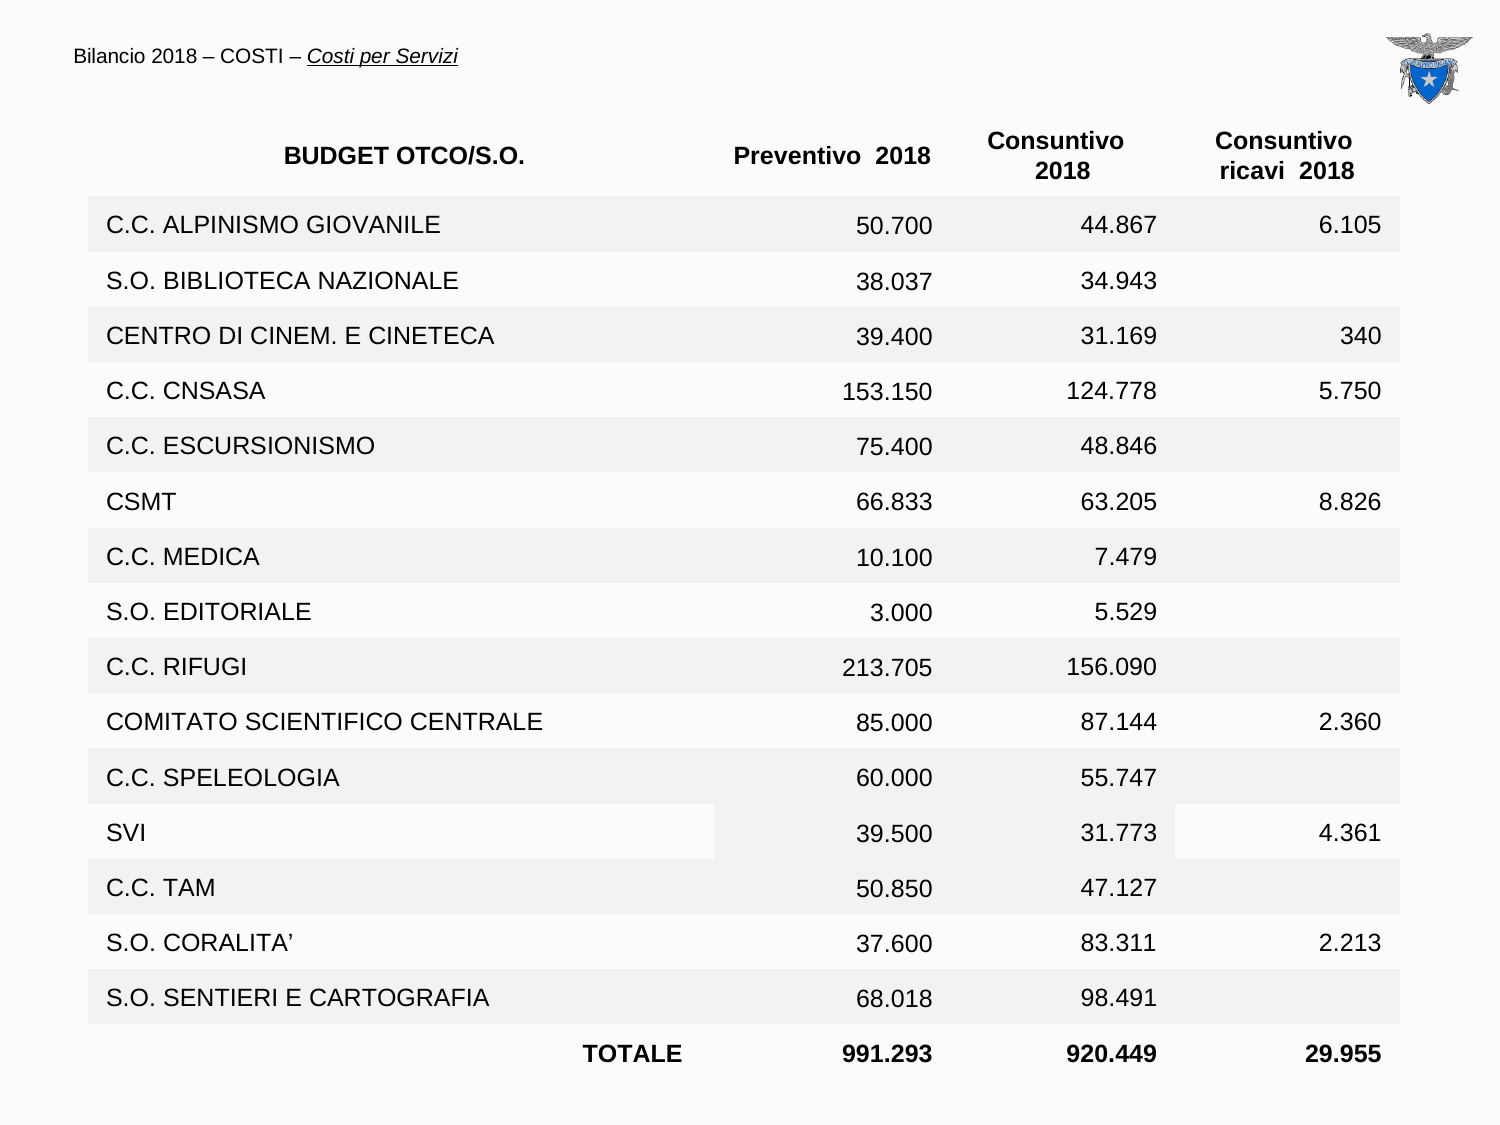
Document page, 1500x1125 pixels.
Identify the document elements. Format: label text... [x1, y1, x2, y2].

table_cell 47.127 [951, 859, 1175, 914]
table_cell C.C. SPELEOLOGIA [88, 748, 714, 804]
table_header BUDGET OTCO/S.O. [88, 112, 714, 196]
table_cell 98.491 [951, 969, 1175, 1024]
table_cell SVI [88, 804, 714, 859]
table_cell 63.205 [951, 472, 1175, 528]
table_cell TOTALE [88, 1024, 714, 1080]
table_header Consuntivo ricavi 2018 [1175, 112, 1400, 196]
table_cell 2.213 [1175, 914, 1400, 969]
table_cell 34.943 [951, 252, 1175, 307]
table_cell 920.449 [951, 1024, 1175, 1080]
table_cell 39.400 [714, 307, 951, 362]
table_cell 124.778 [951, 362, 1175, 417]
table_cell COMITATO SCIENTIFICO CENTRALE [88, 693, 714, 748]
table_cell 991.293 [714, 1024, 951, 1080]
table_cell S.O. EDITORIALE [88, 583, 714, 638]
table_cell [1175, 859, 1400, 914]
table_header Preventivo 2018 [714, 112, 951, 196]
table_cell 213.705 [714, 638, 951, 693]
table_cell 4.361 [1175, 804, 1400, 859]
table_cell 340 [1175, 307, 1400, 362]
table_cell 50.700 [714, 196, 951, 252]
text_box Bilancio 2018 – COSTI – Costi per Servizi [58, 35, 504, 76]
table_cell 44.867 [951, 196, 1175, 252]
table_cell 85.000 [714, 693, 951, 748]
picture [1382, 29, 1477, 112]
table_cell 7.479 [951, 528, 1175, 583]
table_cell S.O. SENTIERI E CARTOGRAFIA [88, 969, 714, 1024]
table_cell 3.000 [714, 583, 951, 638]
table_cell 83.311 [951, 914, 1175, 969]
table_cell [1175, 748, 1400, 804]
table_cell C.C. ALPINISMO GIOVANILE [88, 196, 714, 252]
table_cell S.O. CORALITA’ [88, 914, 714, 969]
table_cell [1175, 583, 1400, 638]
table_cell S.O. BIBLIOTECA NAZIONALE [88, 252, 714, 307]
table_cell CSMT [88, 472, 714, 528]
table_cell C.C. MEDICA [88, 528, 714, 583]
table_cell 153.150 [714, 362, 951, 417]
table_header Consuntivo 2018 [951, 112, 1175, 196]
table_cell 50.850 [714, 859, 951, 914]
table_cell 8.826 [1175, 472, 1400, 528]
table_cell 55.747 [951, 748, 1175, 804]
table_cell 6.105 [1175, 196, 1400, 252]
table_cell C.C. ESCURSIONISMO [88, 417, 714, 472]
table_cell 31.169 [951, 307, 1175, 362]
table_cell 2.360 [1175, 693, 1400, 748]
table_cell C.C. CNSASA [88, 362, 714, 417]
table_cell 75.400 [714, 417, 951, 472]
table_cell [1175, 417, 1400, 472]
table_cell 10.100 [714, 528, 951, 583]
table_cell 39.500 [714, 804, 951, 859]
table_cell 31.773 [951, 804, 1175, 859]
table_cell 29.955 [1175, 1024, 1400, 1080]
table_cell [1175, 969, 1400, 1024]
table_cell [1175, 252, 1400, 307]
table_cell 5.529 [951, 583, 1175, 638]
table_cell CENTRO DI CINEM. E CINETECA [88, 307, 714, 362]
table_cell 37.600 [714, 914, 951, 969]
table_cell [1175, 528, 1400, 583]
table_cell C.C. TAM [88, 859, 714, 914]
table_cell 66.833 [714, 472, 951, 528]
table_cell 60.000 [714, 748, 951, 804]
table_cell 156.090 [951, 638, 1175, 693]
table_cell 68.018 [714, 969, 951, 1024]
table_cell C.C. RIFUGI [88, 638, 714, 693]
table_cell 5.750 [1175, 362, 1400, 417]
table_cell 87.144 [951, 693, 1175, 748]
table_cell 38.037 [714, 252, 951, 307]
table_cell 48.846 [951, 417, 1175, 472]
table_cell [1175, 638, 1400, 693]
